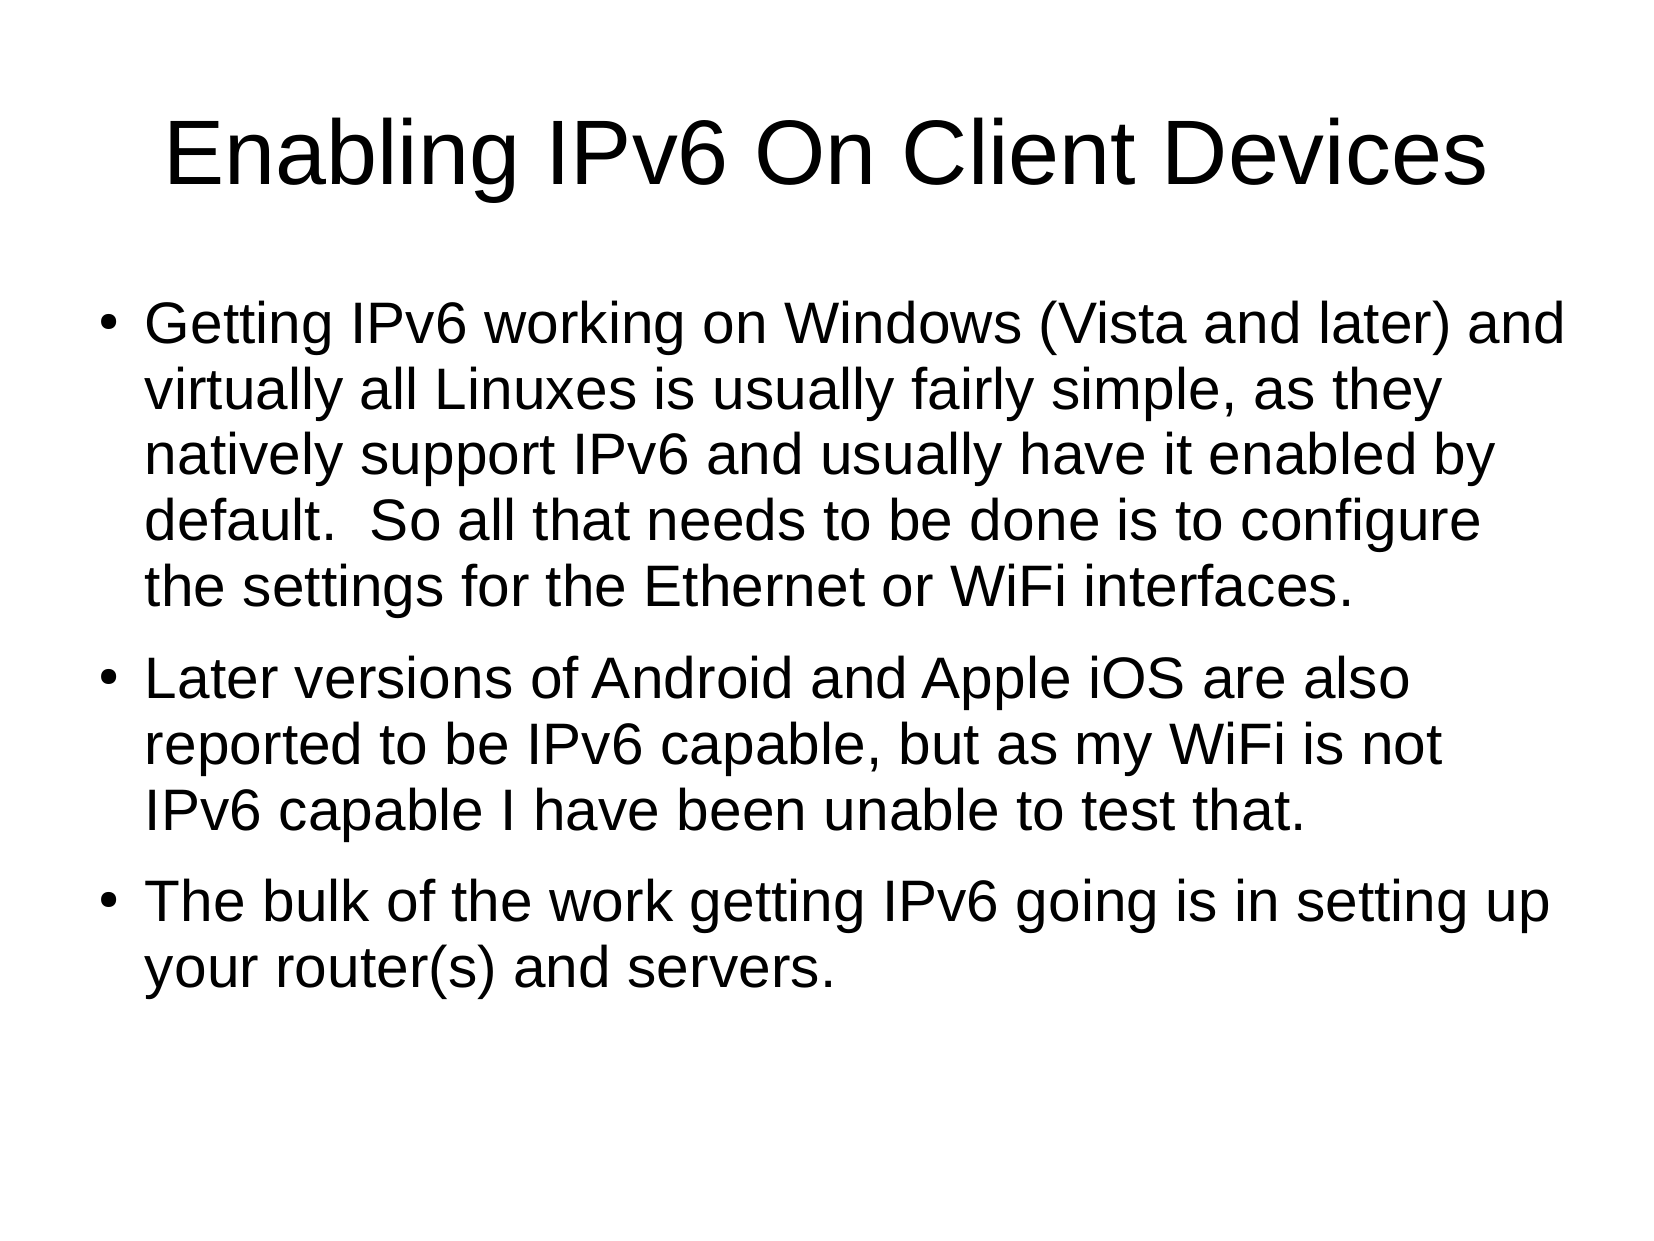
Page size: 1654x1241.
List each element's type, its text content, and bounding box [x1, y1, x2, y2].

list Getting IPv6 working on Windows (Vista and later) and virtually all Linuxes is usually fairly simple, as they natively support IPv6 and usually have it enabled by default. So all that needs to be done is to configure the settings for the Ethernet or WiFi interfaces. Later versions of Android and Apple iOS are also reported to be IPv6 capable, but as my WiFi is not IPv6 capable I have been unable to test that. The bulk of the work getting IPv6 going is in setting up your router(s) and servers. [82, 290, 1571, 1010]
title Enabling IPv6 On Client Devices [82, 49, 1571, 257]
